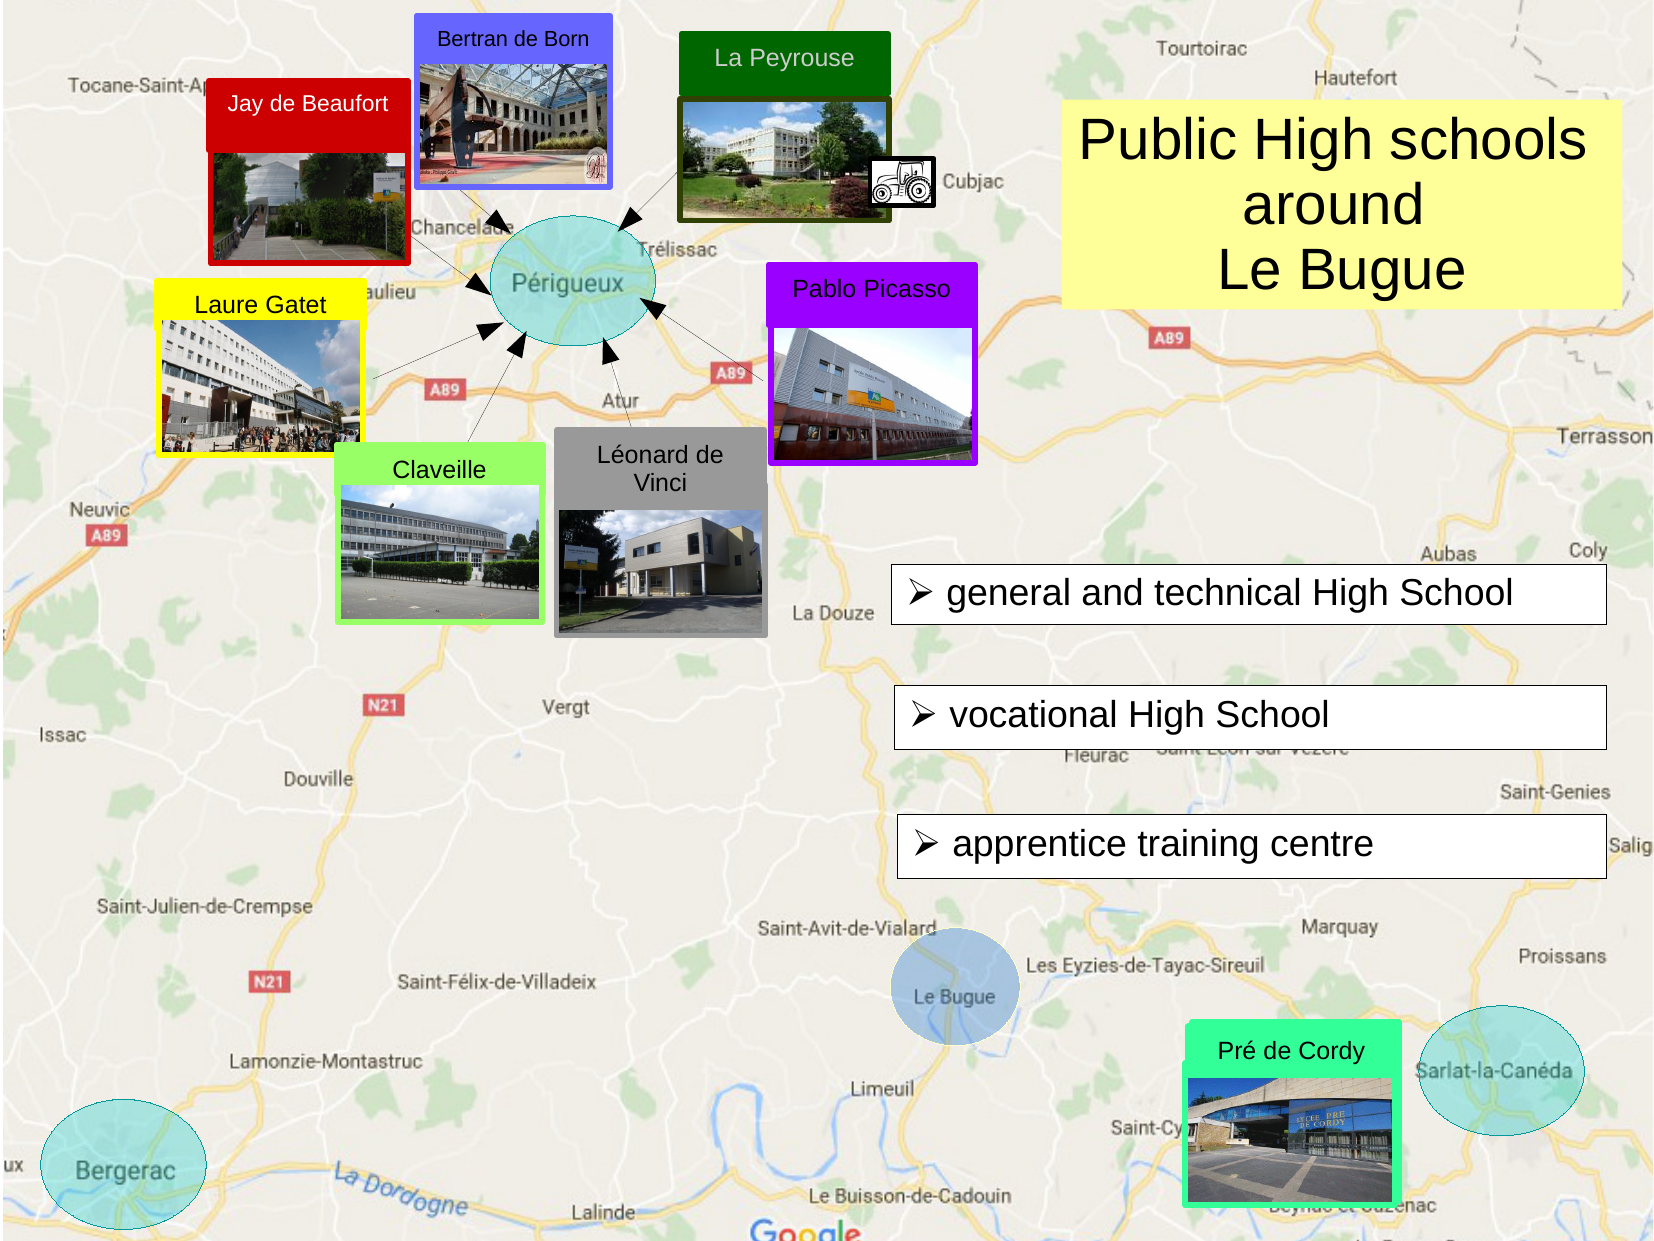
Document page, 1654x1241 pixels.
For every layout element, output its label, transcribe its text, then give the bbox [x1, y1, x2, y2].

text_box Léonard de Vinci [557, 429, 764, 507]
text_box Public High schools around Le Bugue [1061, 99, 1623, 310]
text_box Laure Gatet [157, 280, 365, 314]
text_box [1418, 1005, 1585, 1136]
text_box Jay de Beaufort [208, 80, 408, 151]
text_box La Peyrouse [681, 33, 889, 94]
text_box [40, 1099, 207, 1230]
text_box [190, 26, 368, 100]
picture [3, 0, 1654, 1241]
text_box  apprentice training centre [897, 814, 1607, 879]
text_box  vocational High School [894, 685, 1607, 750]
text_box [24, 857, 191, 970]
text_box Bertran de Born [416, 16, 611, 58]
text_box [490, 215, 656, 346]
text_box Pablo Picasso [768, 264, 976, 322]
text_box Claveille [336, 445, 544, 479]
text_box [890, 927, 1021, 1046]
text_box Pré de Cordy [1188, 1026, 1395, 1076]
text_box  general and technical High School [891, 564, 1607, 625]
